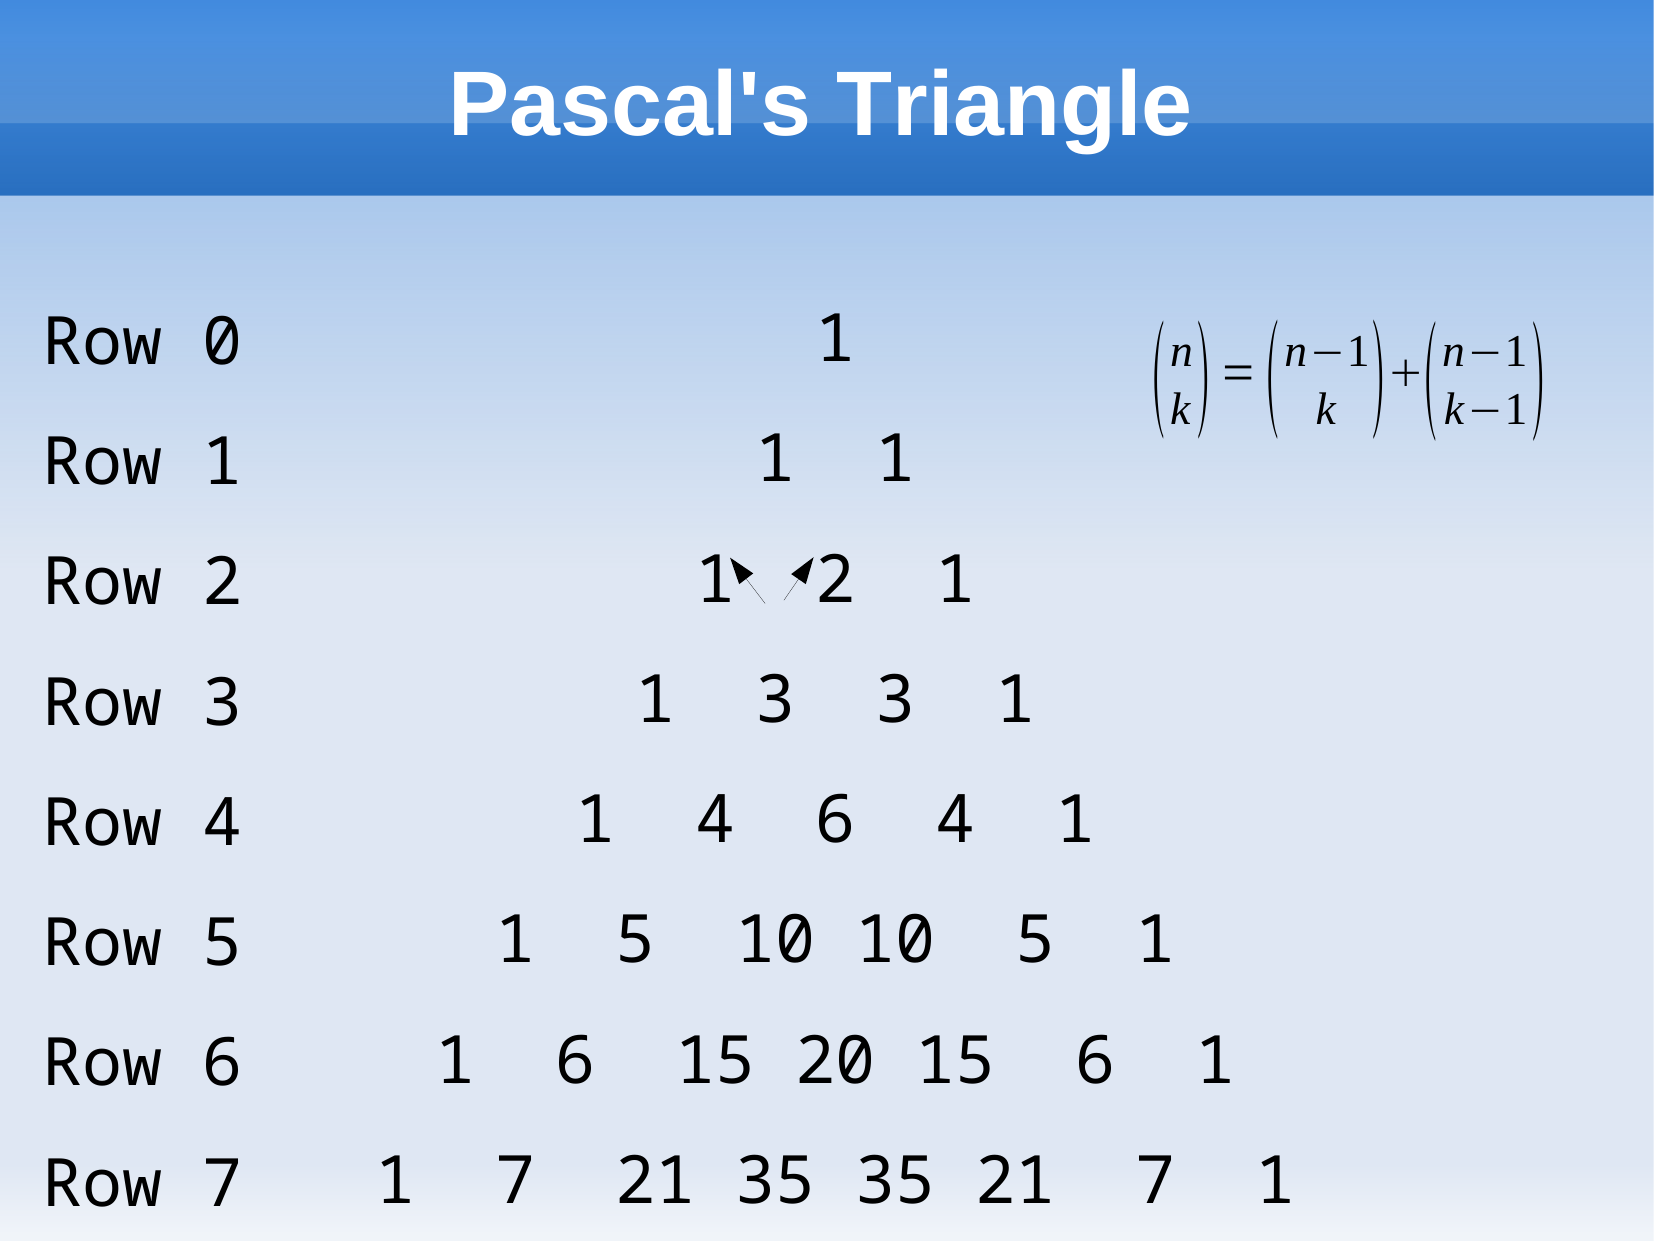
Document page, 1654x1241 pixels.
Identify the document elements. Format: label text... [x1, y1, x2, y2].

picture [0, 0, 1654, 1241]
list Row 0 Row 1 Row 2 Row 3 Row 4 Row 5 Row 6 Row 7 .... [42, 292, 294, 1191]
chart [1145, 318, 1551, 444]
list 1 1 1 1 2 1 1 3 3 1 1 4 6 4 1 1 5 10 10 5 1 1 6 15 20 15 6 1 1 7 21 35 35 21 7 1 . . . . . . . . . . . . . . [82, 290, 1571, 1189]
title Pascal's Triangle [76, 7, 1565, 200]
